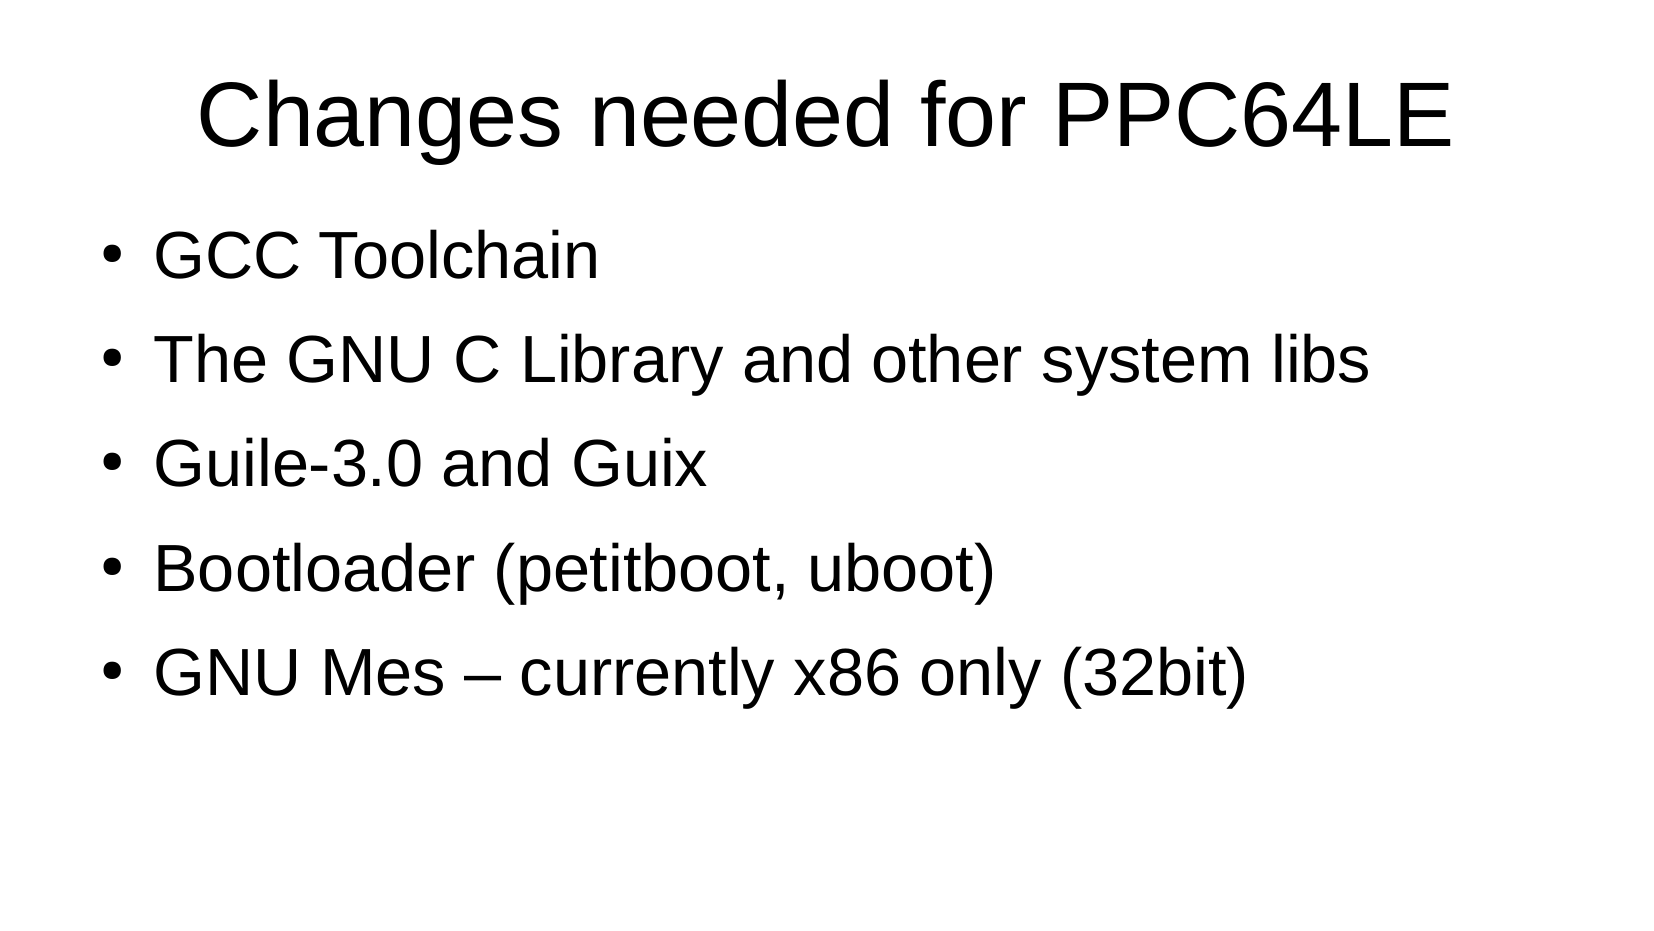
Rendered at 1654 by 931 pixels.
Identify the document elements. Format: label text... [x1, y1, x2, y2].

list GCC Toolchain The GNU C Library and other system libs Guile-3.0 and Guix Bootloader (petitboot, uboot) GNU Mes – currently x86 only (32bit) [82, 217, 1571, 758]
title Changes needed for PPC64LE [82, 37, 1571, 193]
